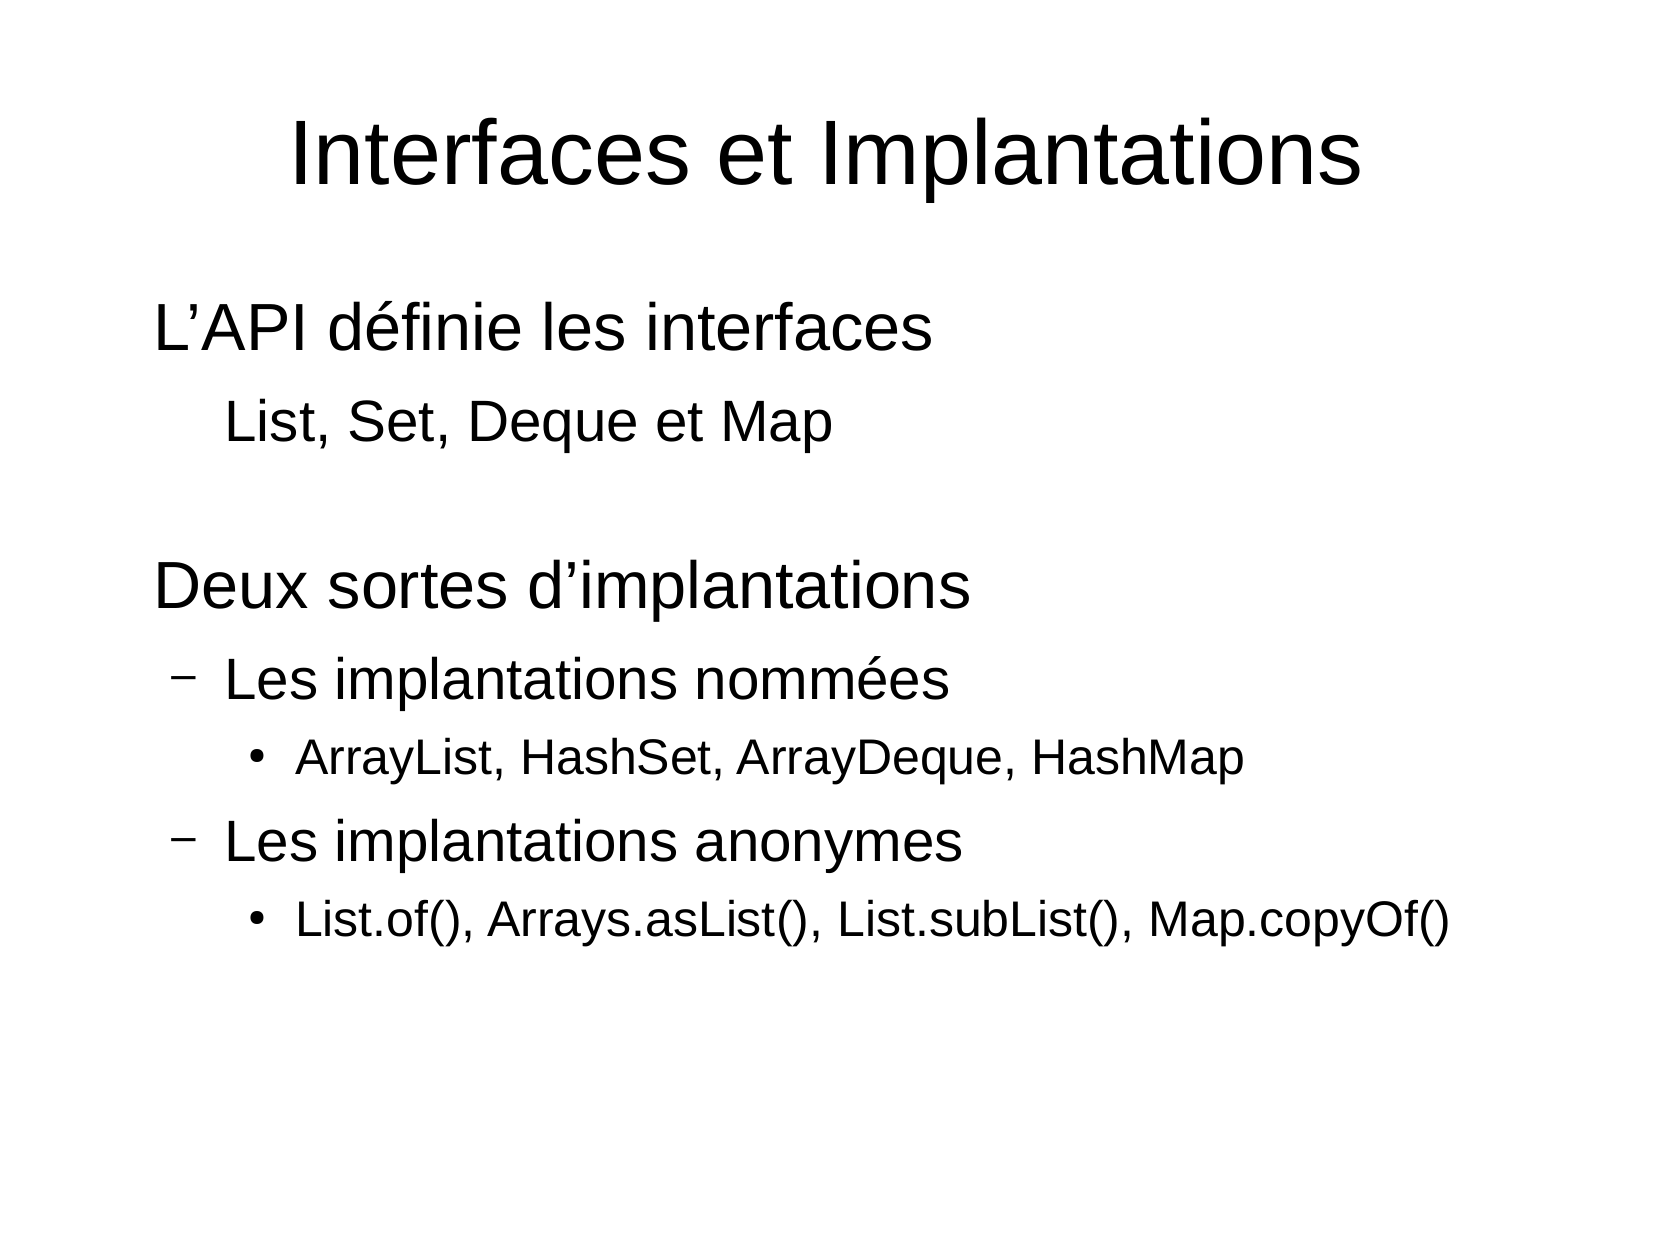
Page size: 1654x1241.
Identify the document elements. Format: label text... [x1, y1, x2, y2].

title Interfaces et Implantations [82, 49, 1571, 257]
list L’API définie les interfaces List, Set, Deque et Map Deux sortes d’implantations Les implantations nommées ArrayList, HashSet, ArrayDeque, HashMap Les implantations anonymes List.of(), Arrays.asList(), List.subList(), Map.copyOf() [82, 290, 1571, 1010]
